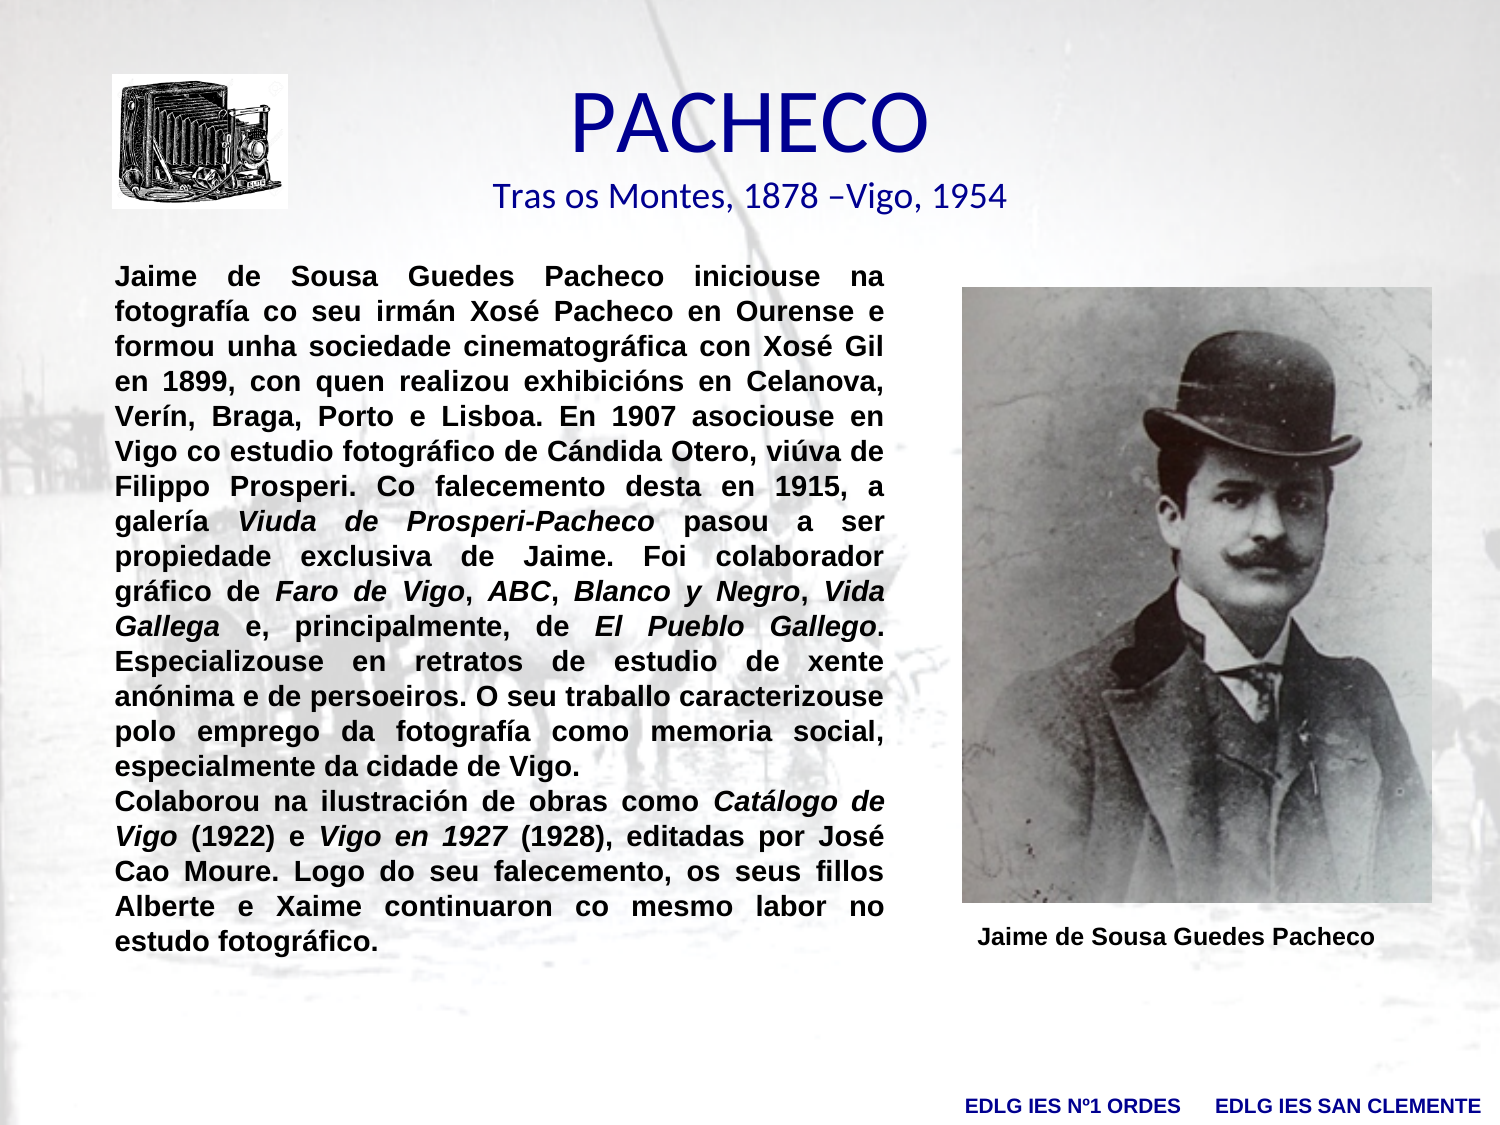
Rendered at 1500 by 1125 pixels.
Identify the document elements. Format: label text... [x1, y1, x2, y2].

text_box Jaime de Sousa Guedes Pacheco iniciouse na fotografía co seu irmán Xosé Pacheco en Ourense e formou unha sociedade cinematográfica con Xosé Gil en 1899, con quen realizou exhibicións en Celanova, Verín, Braga, Porto e Lisboa. En 1907 asociouse en Vigo co estudio fotográfico de Cándida Otero, viúva de Filippo Prosperi. Co falecemento desta en 1915, a galería Viuda de Prosperi-Pacheco pasou a ser propiedade exclusiva de Jaime. Foi colaborador gráfico de Faro de Vigo, ABC, Blanco y Negro, Vida Gallega e, principalmente, de El Pueblo Gallego. Especializouse en retratos de estudio de xente anónima e de persoeiros. O seu traballo caracterizouse polo emprego da fotografía como memoria social, especialmente da cidade de Vigo. Colaborou na ilustración de obras como Catálogo de Vigo (1922) e Vigo en 1927 (1928), editadas por José Cao Moure. Logo do seu falecemento, os seus fillos Alberte e Xaime continuaron co mesmo labor no estudo fotográfico. [99, 249, 900, 1000]
title PACHECO Tras os Montes, 1878 –Vigo, 1954 [75, 45, 1426, 233]
text_box Jaime de Sousa Guedes Pacheco [962, 912, 1392, 958]
picture [0, 0, 1500, 1125]
text_box EDLG IES Nº1 ORDES EDLG IES SAN CLEMENTE [949, 1084, 1500, 1125]
